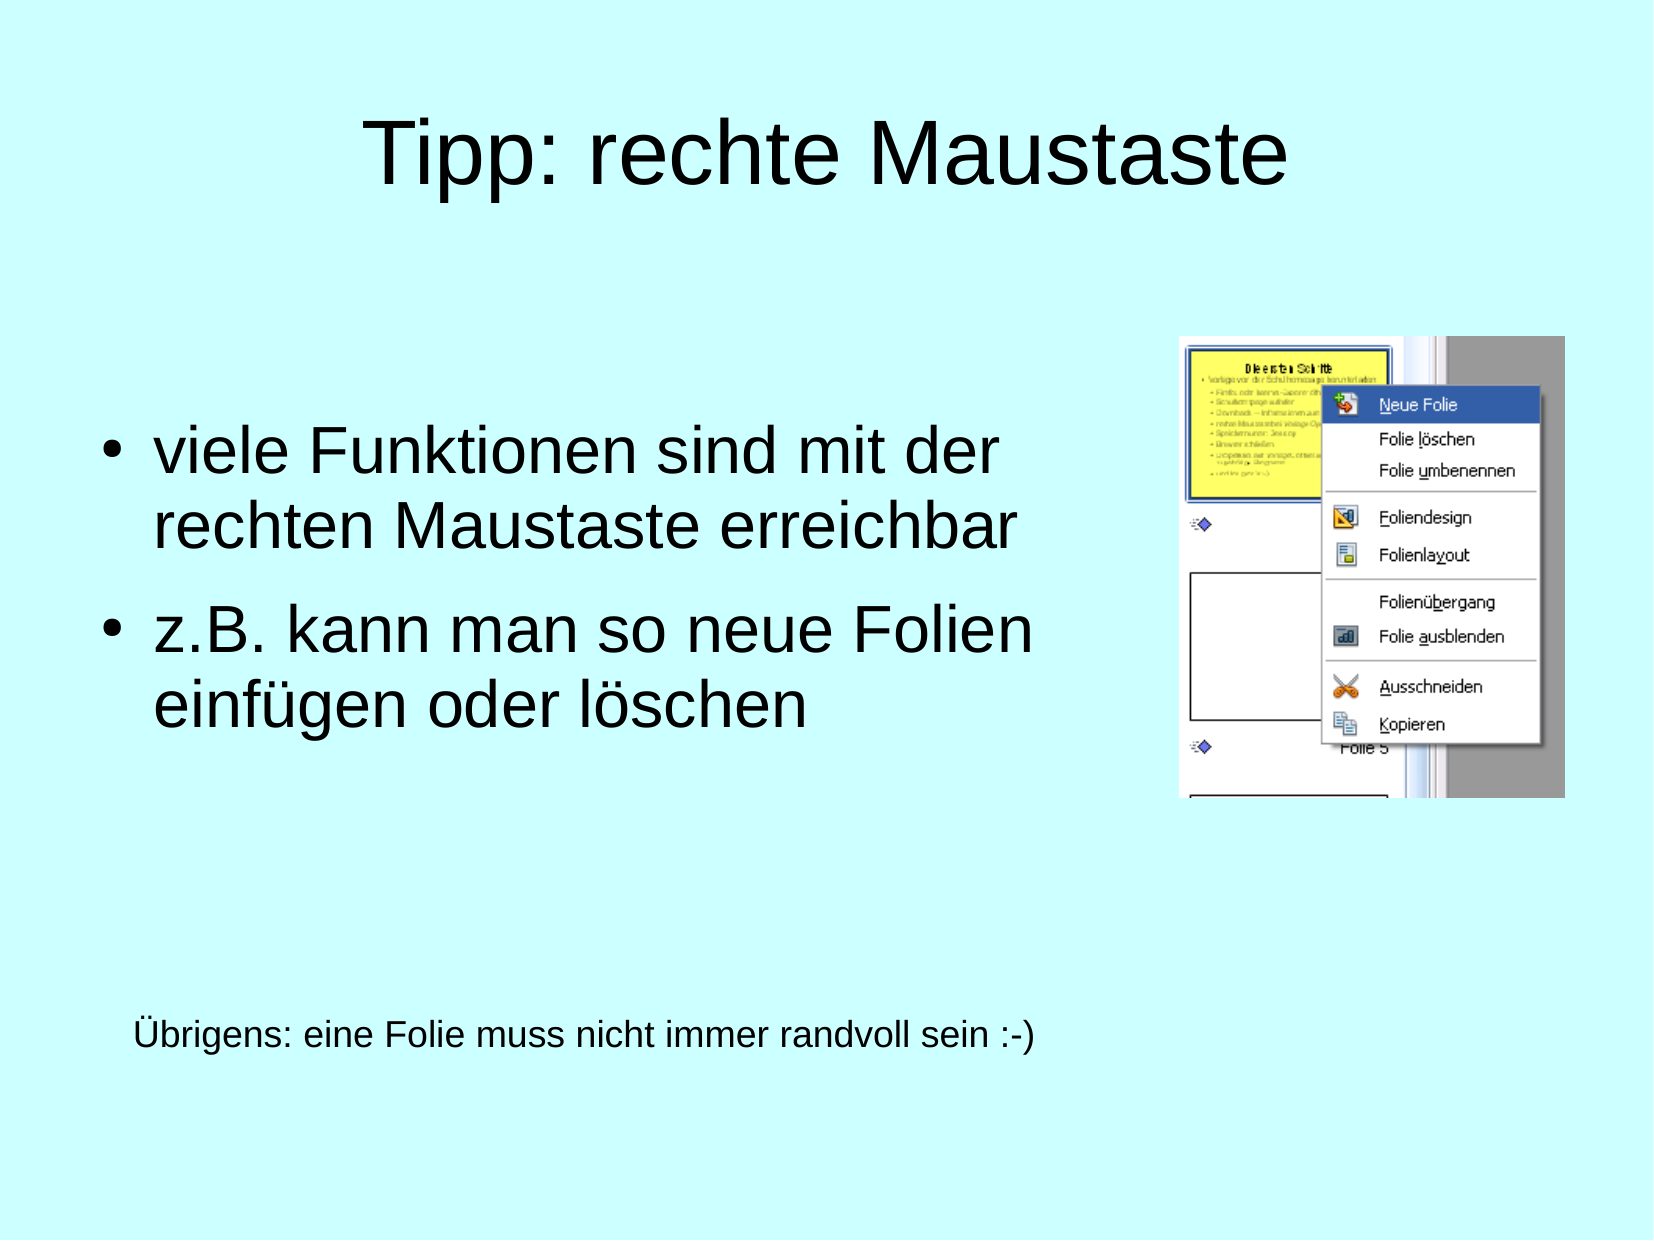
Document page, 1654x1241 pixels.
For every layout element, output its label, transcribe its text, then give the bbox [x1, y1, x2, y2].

picture [1179, 336, 1565, 798]
list viele Funktionen sind mit der rechten Maustaste erreichbar z.B. kann man so neue Folien einfügen oder löschen [82, 413, 1152, 773]
text_box Übrigens: eine Folie muss nicht immer randvoll sein :-) [118, 1006, 1063, 1063]
title Tipp: rechte Maustaste [82, 49, 1571, 257]
